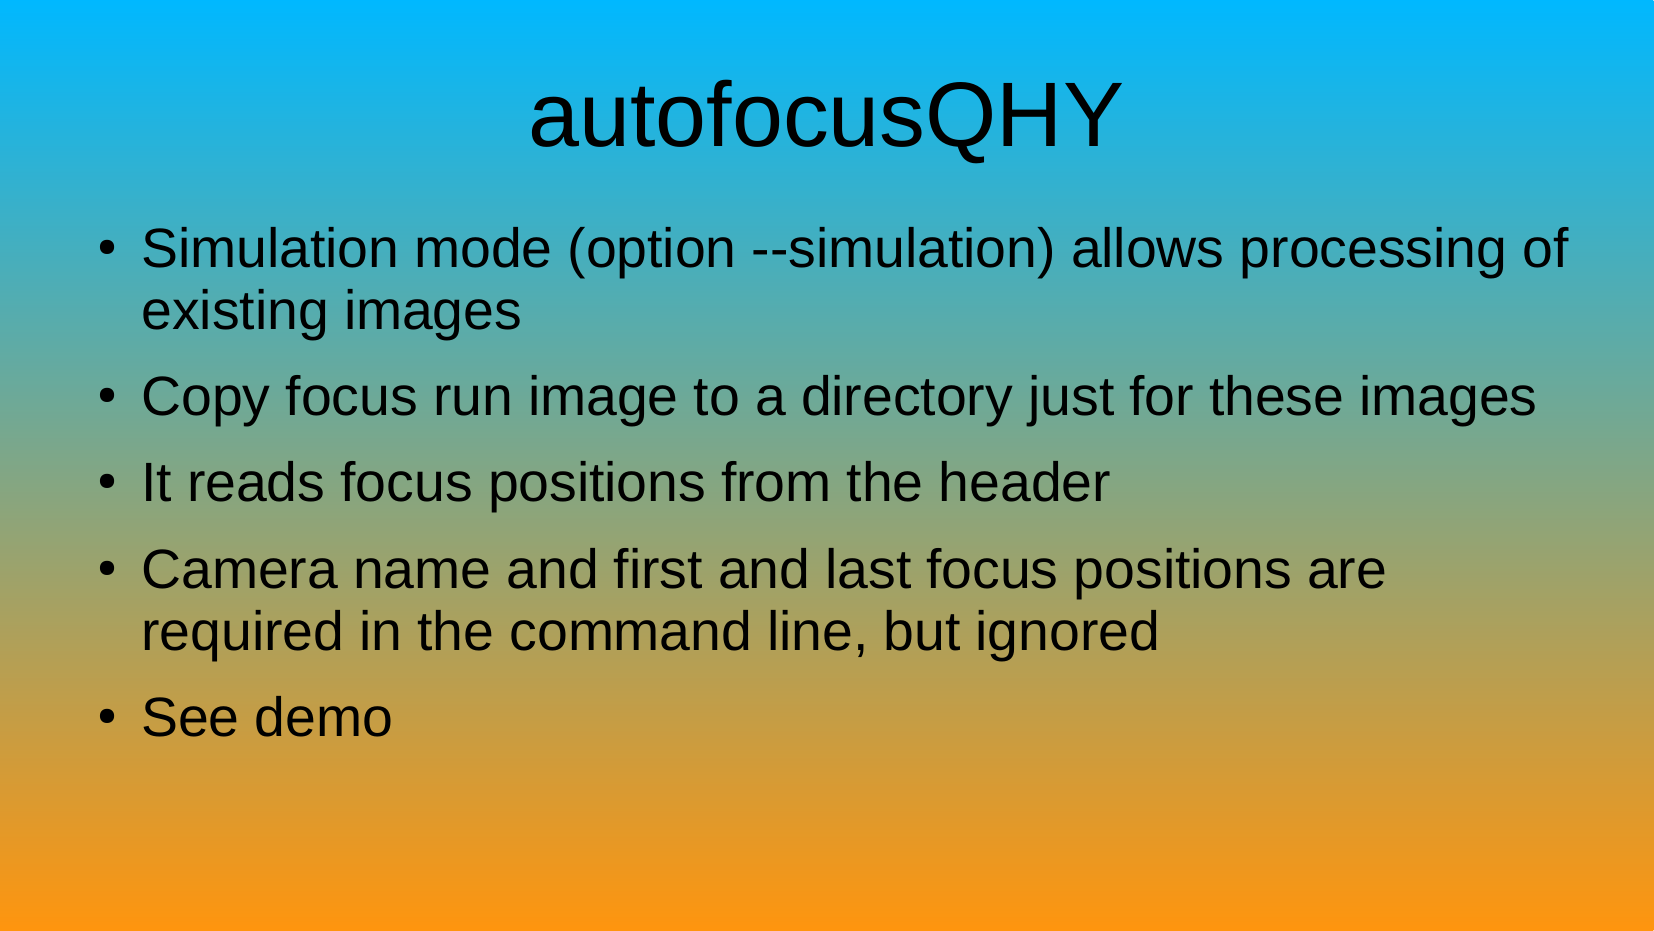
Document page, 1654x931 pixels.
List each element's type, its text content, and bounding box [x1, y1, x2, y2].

title autofocusQHY [82, 37, 1571, 193]
list Simulation mode (option --simulation) allows processing of existing images Copy focus run image to a directory just for these images It reads focus positions from the header Camera name and first and last focus positions are required in the command line, but ignored See demo [82, 217, 1571, 758]
